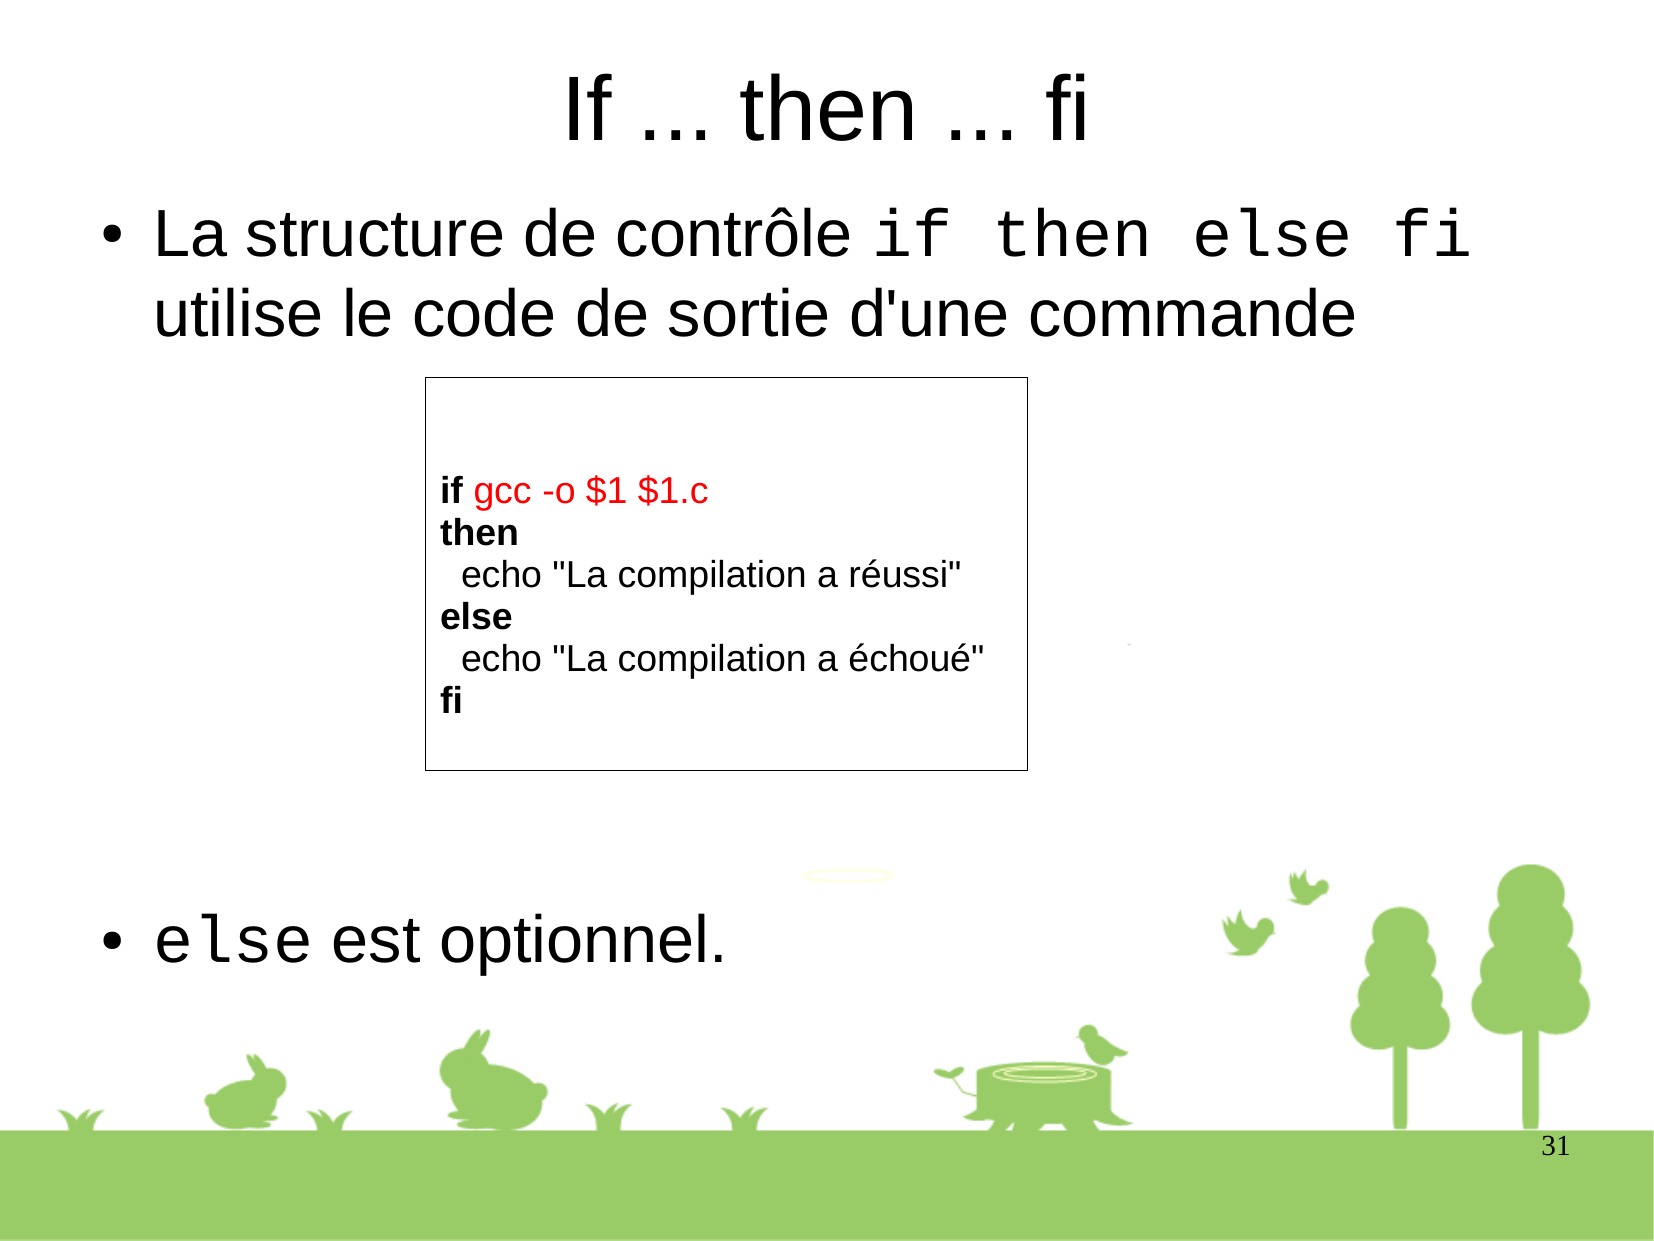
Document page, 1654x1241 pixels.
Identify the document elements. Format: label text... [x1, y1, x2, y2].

text_box if gcc -o $1 $1.c then echo "La compilation a réussi" else echo "La compilation a échoué" fi [425, 377, 1028, 771]
picture [0, 0, 1654, 1241]
list La structure de contrôle if then else fi utilise le code de sortie d'une commande else est optionnel. [82, 195, 1538, 1193]
title If ... then ... fi [11, 5, 1642, 213]
